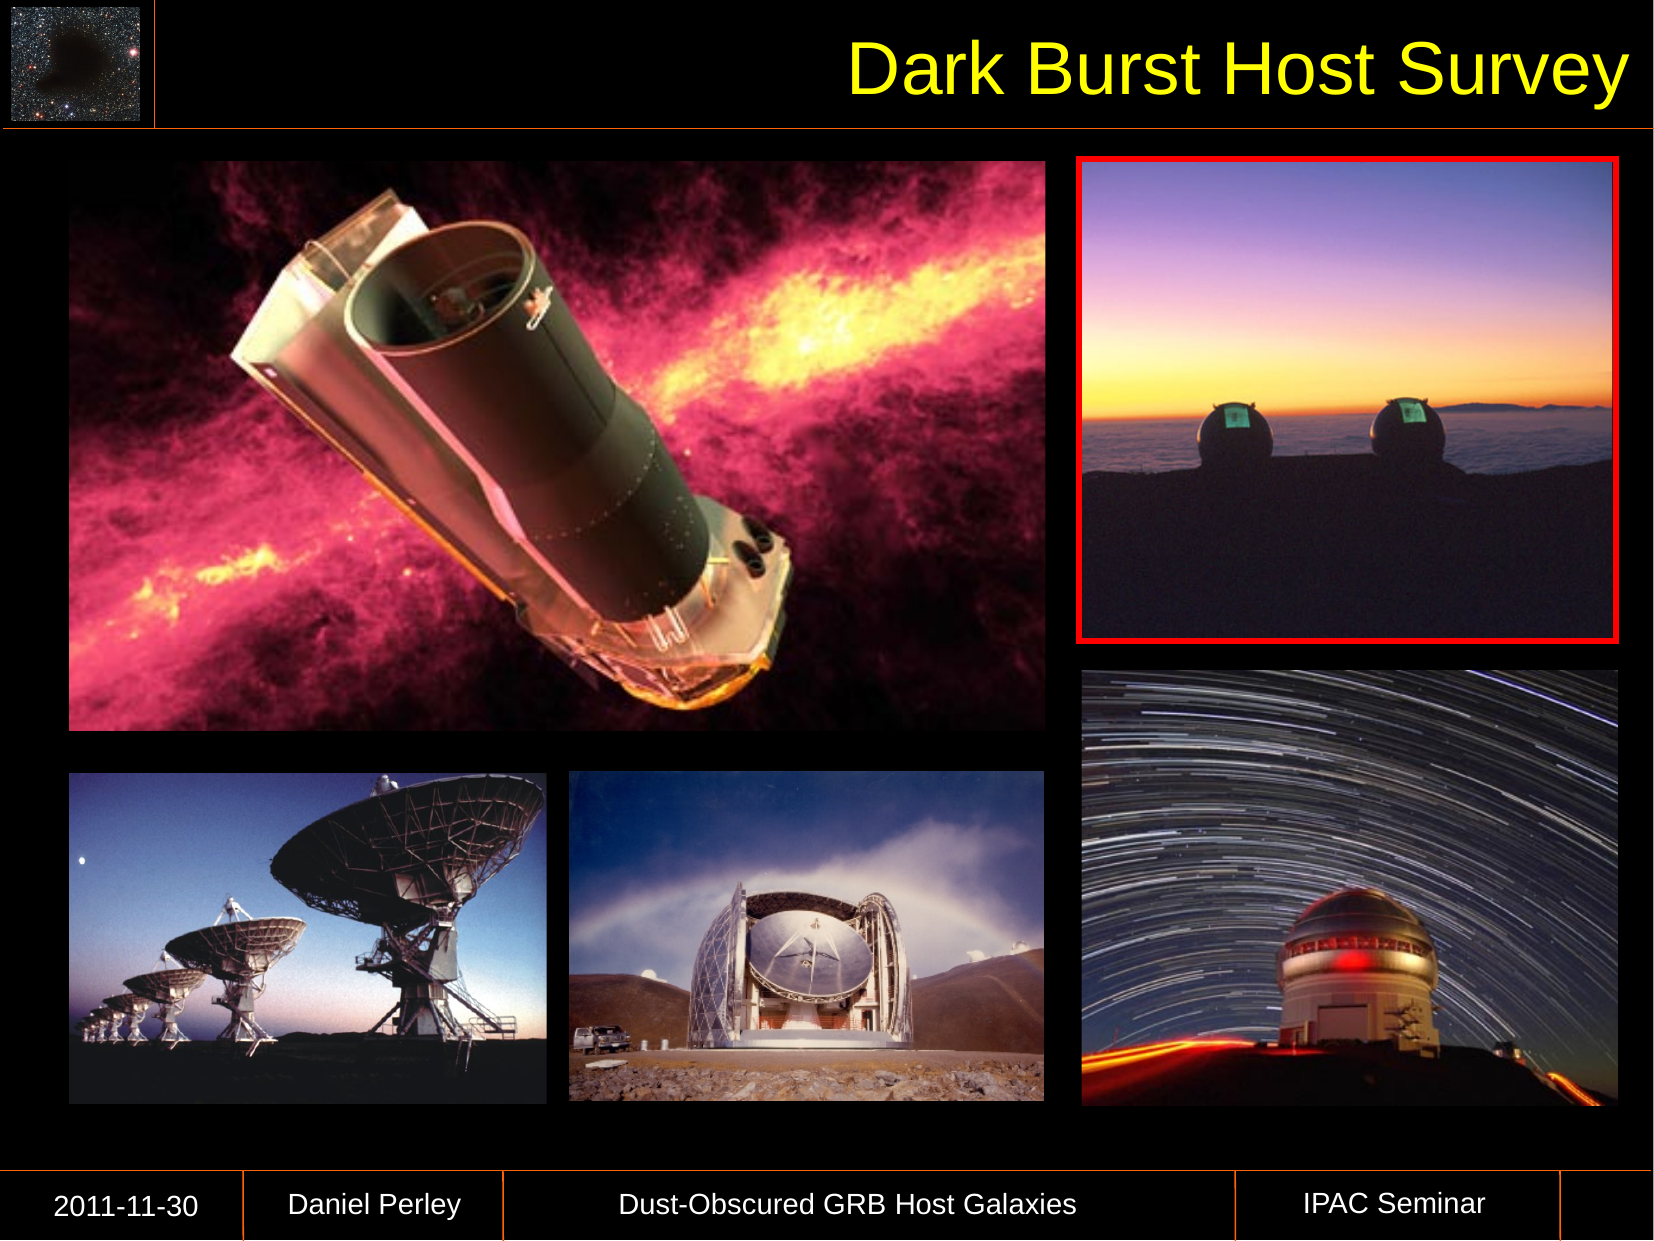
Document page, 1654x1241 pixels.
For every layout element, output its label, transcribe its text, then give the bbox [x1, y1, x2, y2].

title Dark Burst Host Survey [225, 17, 1631, 119]
picture [11, 7, 140, 121]
picture [569, 771, 1044, 1101]
picture [1081, 161, 1613, 638]
picture [69, 773, 547, 1104]
picture [1081, 670, 1618, 1106]
picture [69, 161, 1046, 731]
